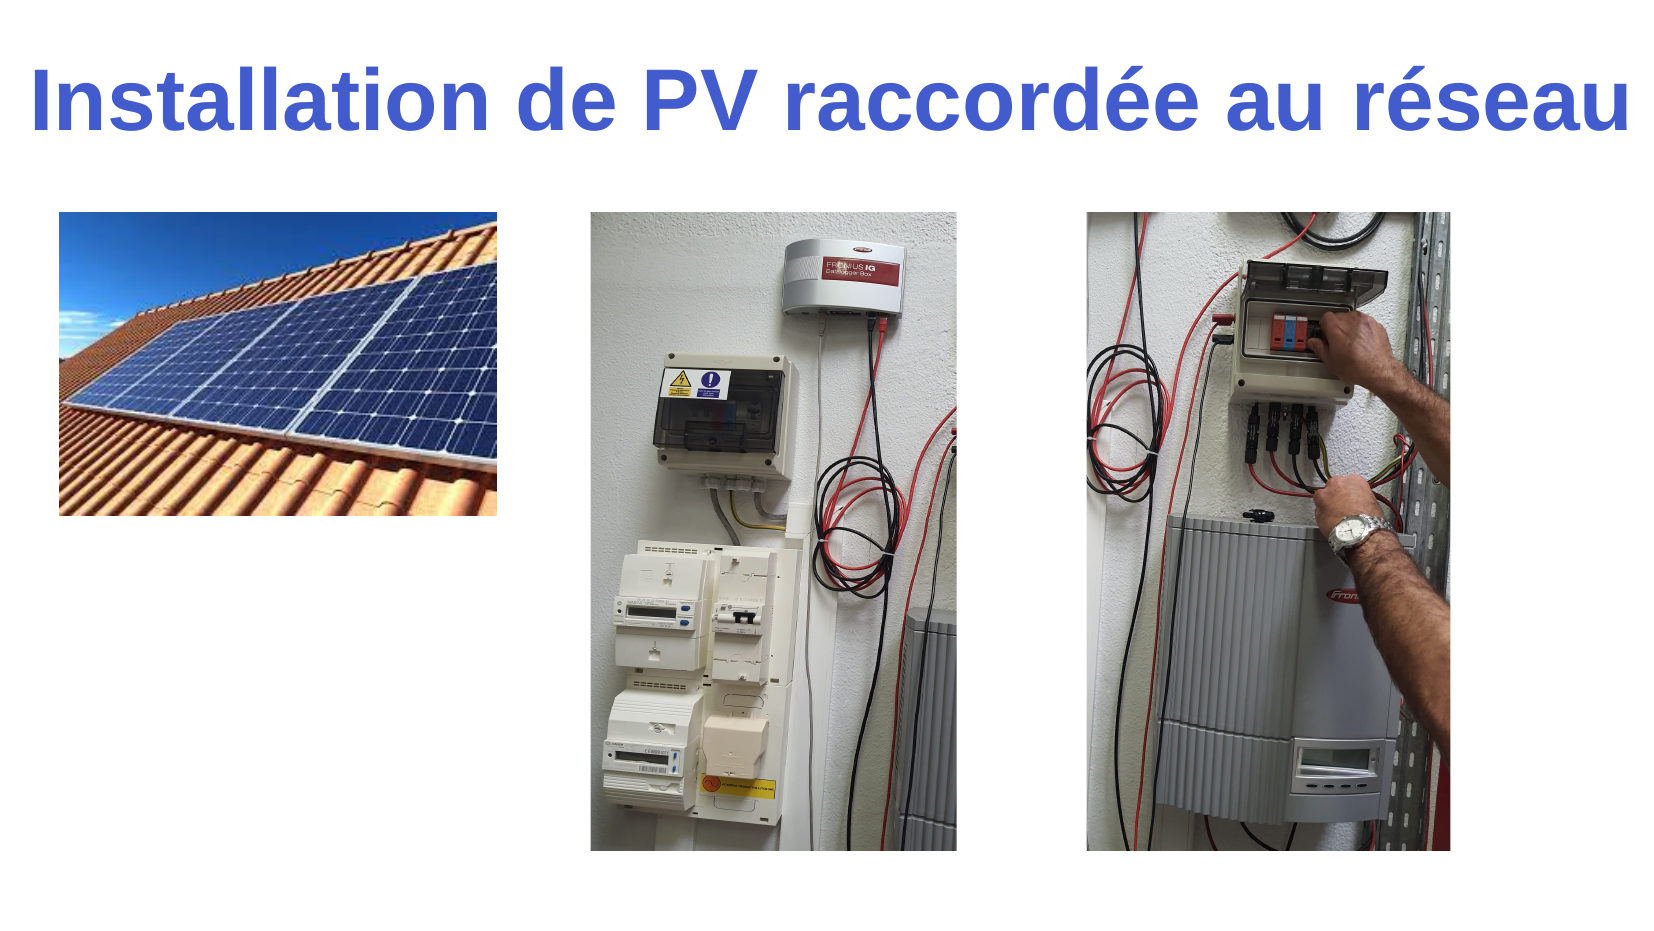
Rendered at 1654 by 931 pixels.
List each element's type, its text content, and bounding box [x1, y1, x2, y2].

picture [59, 212, 497, 516]
title Installation de PV raccordée au réseau [0, 0, 1654, 201]
picture [590, 212, 957, 851]
picture [1086, 212, 1451, 851]
